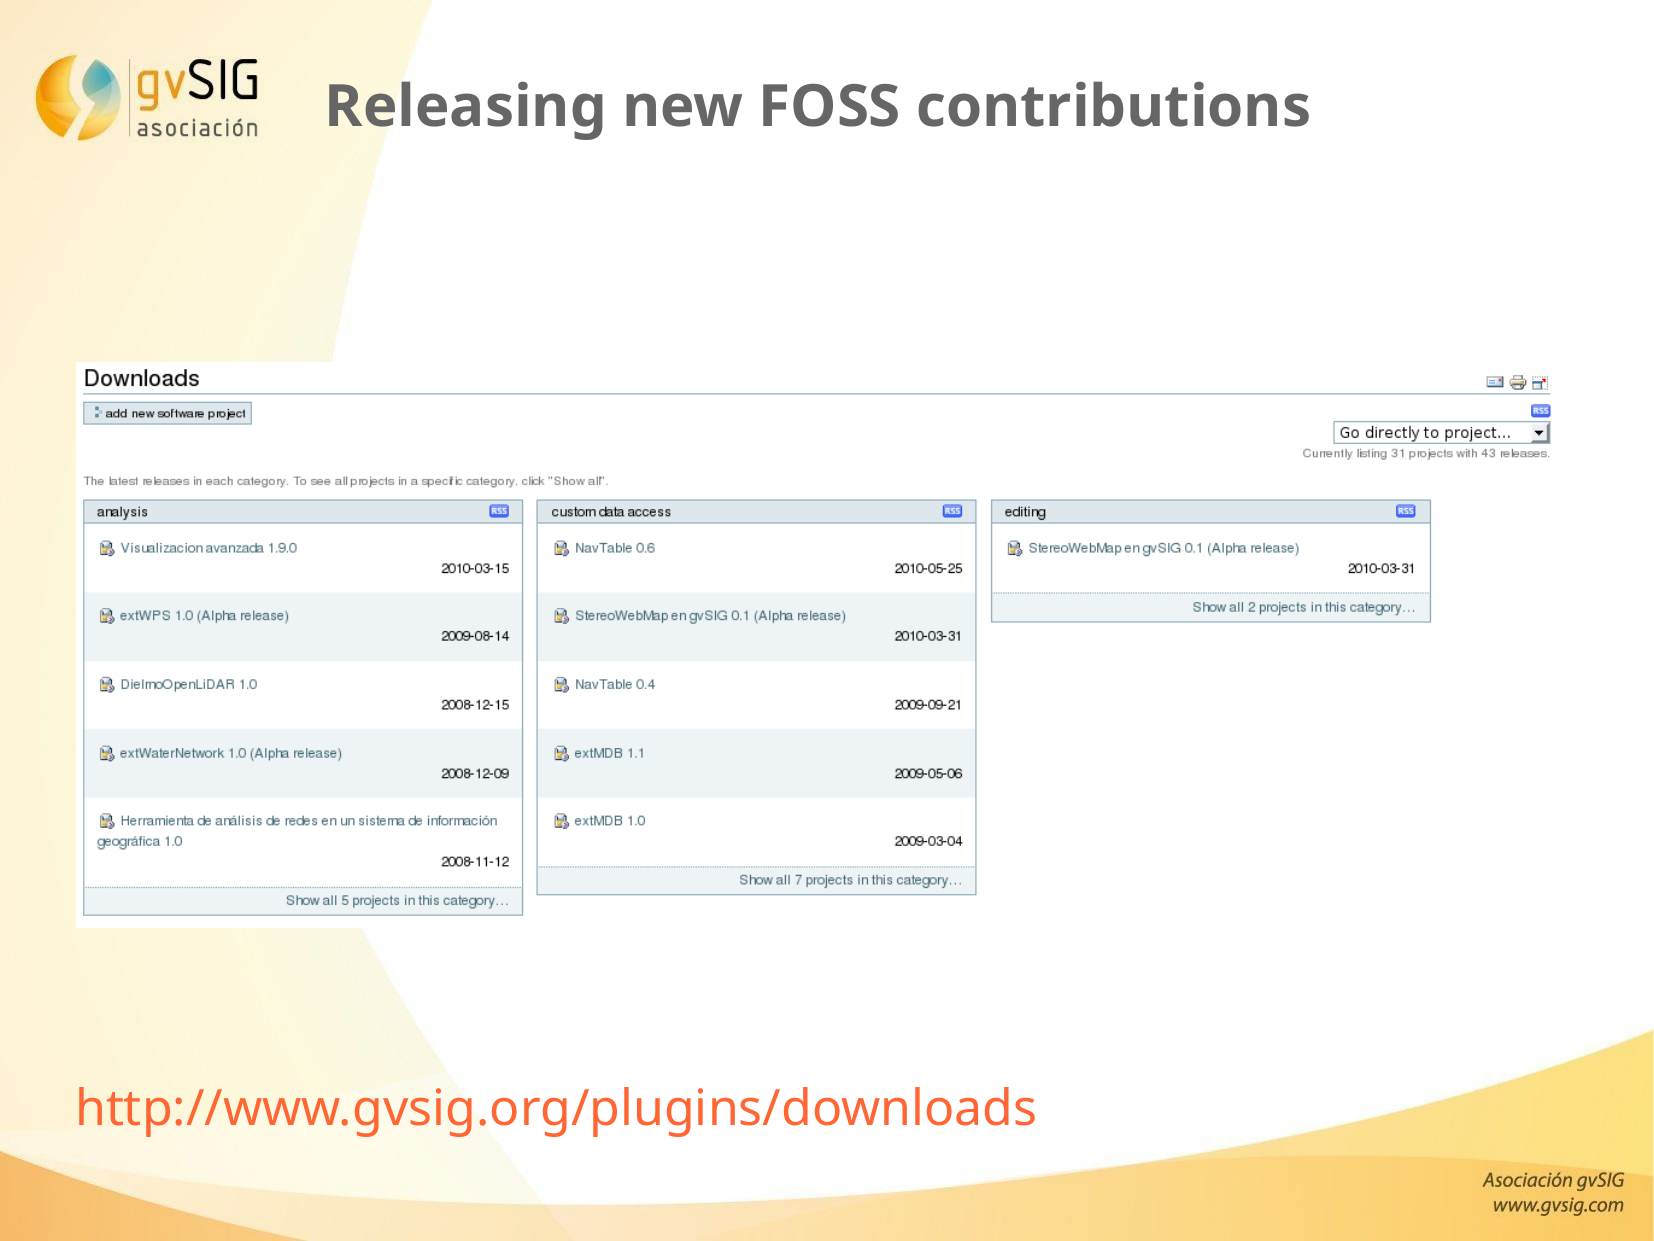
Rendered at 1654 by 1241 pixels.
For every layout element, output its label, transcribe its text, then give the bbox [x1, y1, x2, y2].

picture [0, 0, 1654, 1241]
title Releasing new FOSS contributions [324, 29, 1625, 178]
text_box http://www.gvsig.org/plugins/downloads [60, 1065, 1474, 1141]
